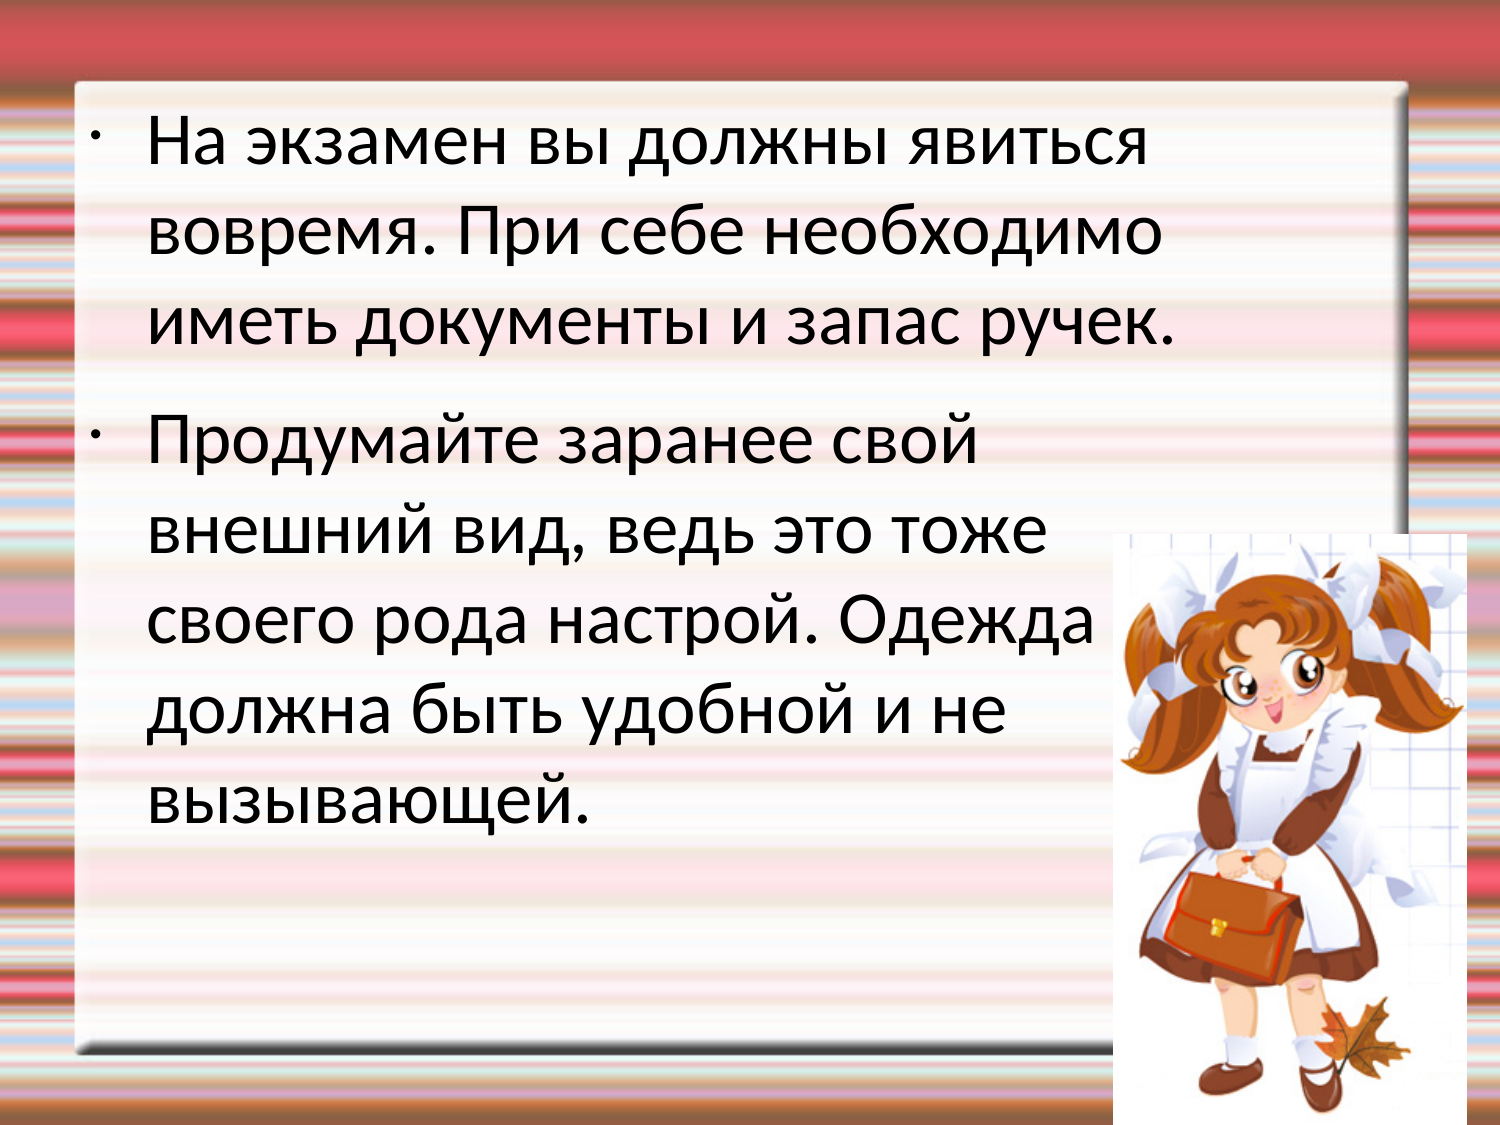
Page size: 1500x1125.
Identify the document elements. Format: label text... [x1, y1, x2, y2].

picture [0, 0, 1500, 1125]
list На экзамен вы должны явиться вовремя. При себе необходимо иметь документы и запас ручек. Продумайте заранее свой внешний вид, ведь это тоже своего рода настрой. Одежда должна быть удобной и не вызывающей. [75, 82, 1219, 1032]
